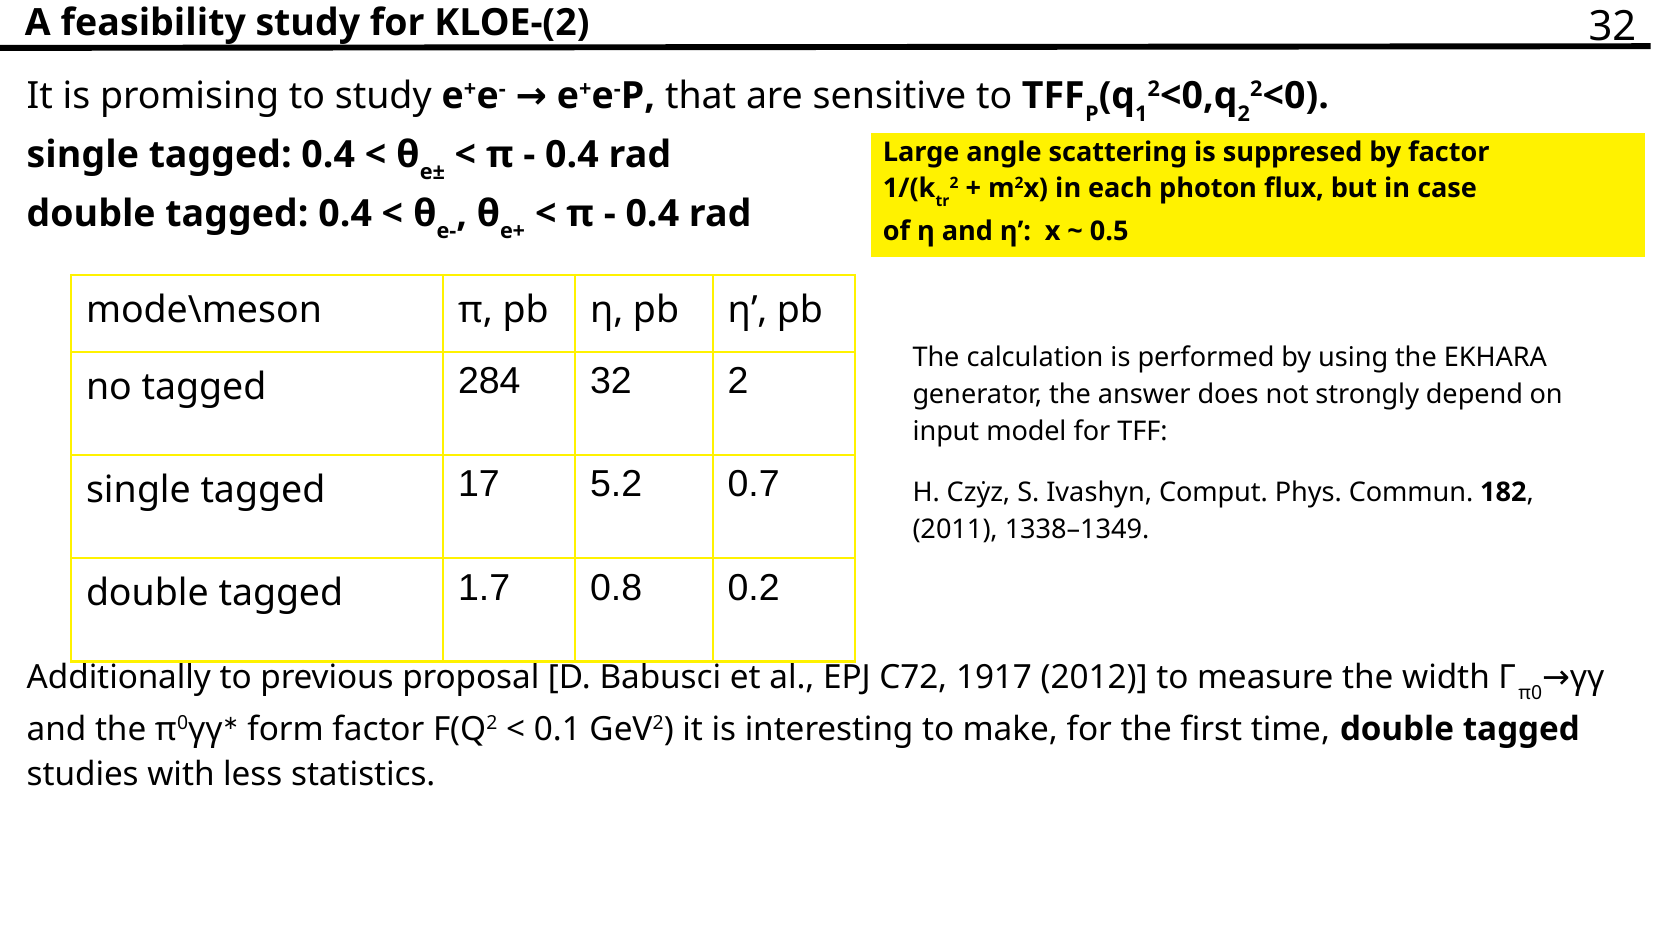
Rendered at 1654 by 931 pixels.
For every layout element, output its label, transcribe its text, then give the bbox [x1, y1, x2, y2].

table_cell single tagged [72, 456, 442, 557]
table_cell 284 [444, 353, 574, 454]
text_box 32 [1573, 0, 1654, 60]
table_cell no tagged [72, 353, 442, 454]
text_box A feasibility study for KLOE-(2) [10, 0, 1133, 58]
text_box The calculation is performed by using the EKHARA generator, the answer does not strongly depend on input model for TFF: H. Czẏz, S. Ivashyn, Comput. Phys. Commun. 182, (2011), 1338–1349. [897, 330, 1619, 554]
table_cell 2 [714, 353, 854, 454]
table_header ηʹ, pb [714, 276, 854, 351]
table_cell 0.7 [714, 456, 854, 557]
table_cell 17 [444, 456, 574, 557]
text_box It is promising to study e+e- → e+e-P, that are sensitive to TFFP(q12<0,q22<0). single tagged: 0.4 < θe± < π - 0.4 rad double tagged: 0.4 < θe-, θe+ < π - 0.4 rad Additionally to previous proposal [D. Babusci et al., EPJ C72, 1917 (2012)] to measure the width Γπ0→γγ and the π0γγ∗ form factor F(Q2 < 0.1 GeV2) it is interesting to make, for the first time, double tagged studies with less statistics. [11, 61, 1654, 931]
table_cell 5.2 [576, 456, 712, 557]
table_cell 32 [576, 353, 712, 454]
table_header π, pb [444, 276, 574, 351]
table_header mode\meson [72, 276, 442, 351]
table_cell double tagged [72, 559, 442, 660]
text_box Large angle scattering is suppresed by factor 1/(ktr2 + m2x) in each photon flux, but in case of η and ηʹ: x ~ 0.5 [868, 125, 1654, 331]
table_header η, pb [576, 276, 712, 351]
table_cell 1.7 [444, 559, 574, 660]
table_cell 0.2 [714, 559, 854, 660]
table_cell 0.8 [576, 559, 712, 660]
